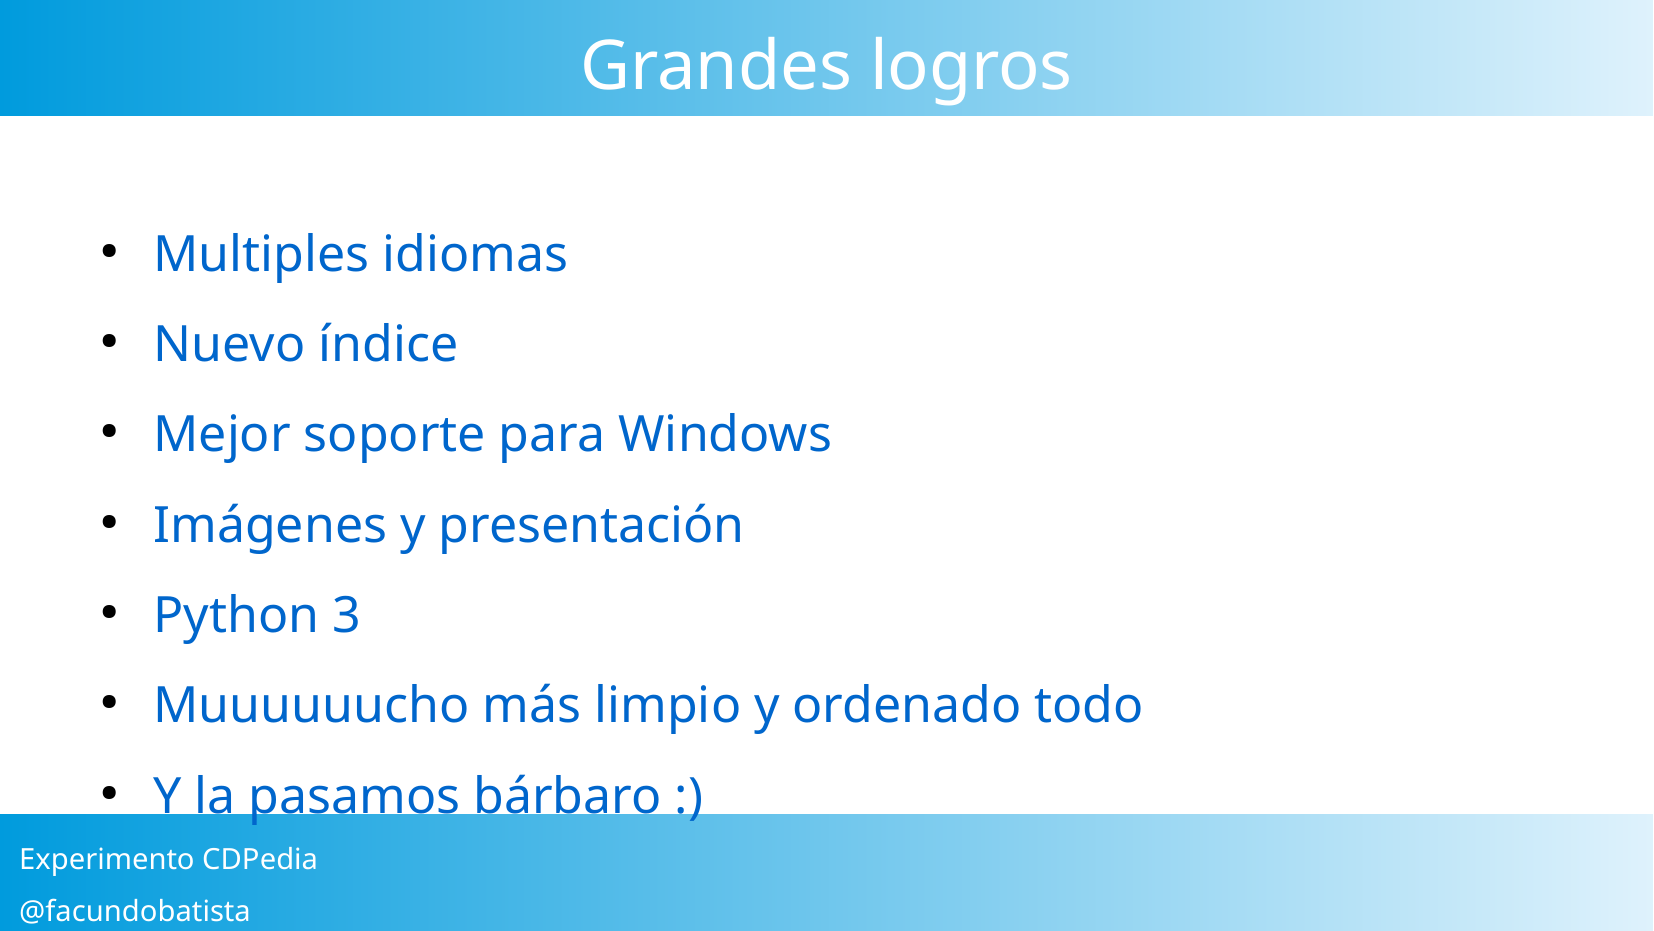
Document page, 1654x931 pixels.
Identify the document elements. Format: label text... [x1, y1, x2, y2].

list Multiples idiomas Nuevo índice Mejor soporte para Windows Imágenes y presentación Python 3 Muuuuuucho más limpio y ordenado todo Y la pasamos bárbaro :) [82, 217, 1571, 758]
picture [129, 814, 134, 907]
title Grandes logros [82, 23, 1571, 103]
picture [136, 869, 142, 930]
